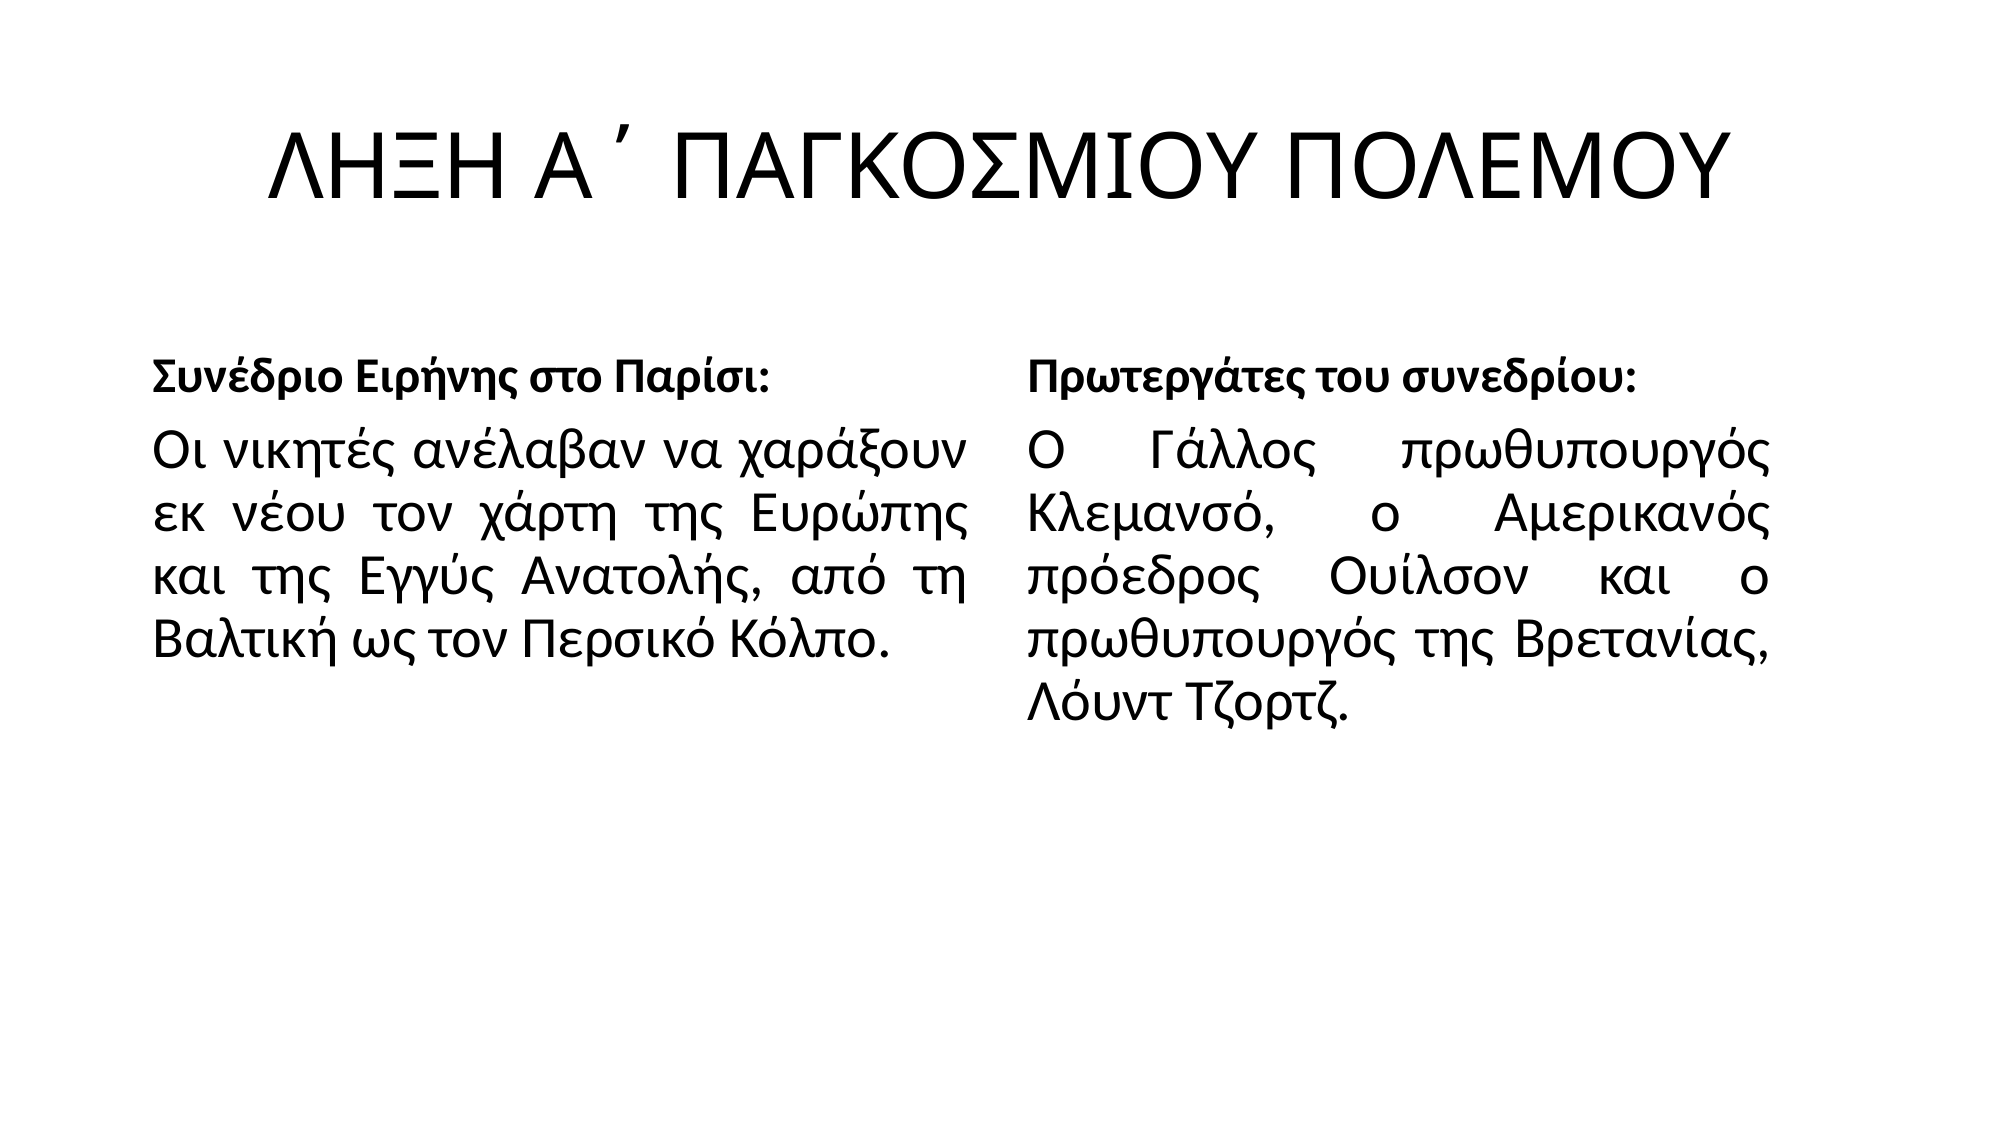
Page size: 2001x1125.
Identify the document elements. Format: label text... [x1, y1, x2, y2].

list Ο Γάλλος πρωθυπουργός Κλεμανσό, ο Αμερικανός πρόεδρος Ουίλσον και ο πρωθυπουργός της Βρετανίας, Λόυντ Τζορτζ. [1012, 410, 1863, 1016]
list Συνέδριο Ειρήνης στο Παρίσι: [137, 275, 984, 410]
title ΛΗΞΗ Α΄ ΠΑΓΚΟΣΜΙΟΥ ΠΟΛΕΜΟΥ [137, 59, 1863, 278]
list Οι νικητές ανέλαβαν να χαράξουν εκ νέου τον χάρτη της Ευρώπης και της Εγγύς Ανατολής, από τη Βαλτική ως τον Περσικό Κόλπο. [137, 410, 984, 1016]
list Πρωτεργάτες του συνεδρίου: [1012, 275, 1863, 410]
